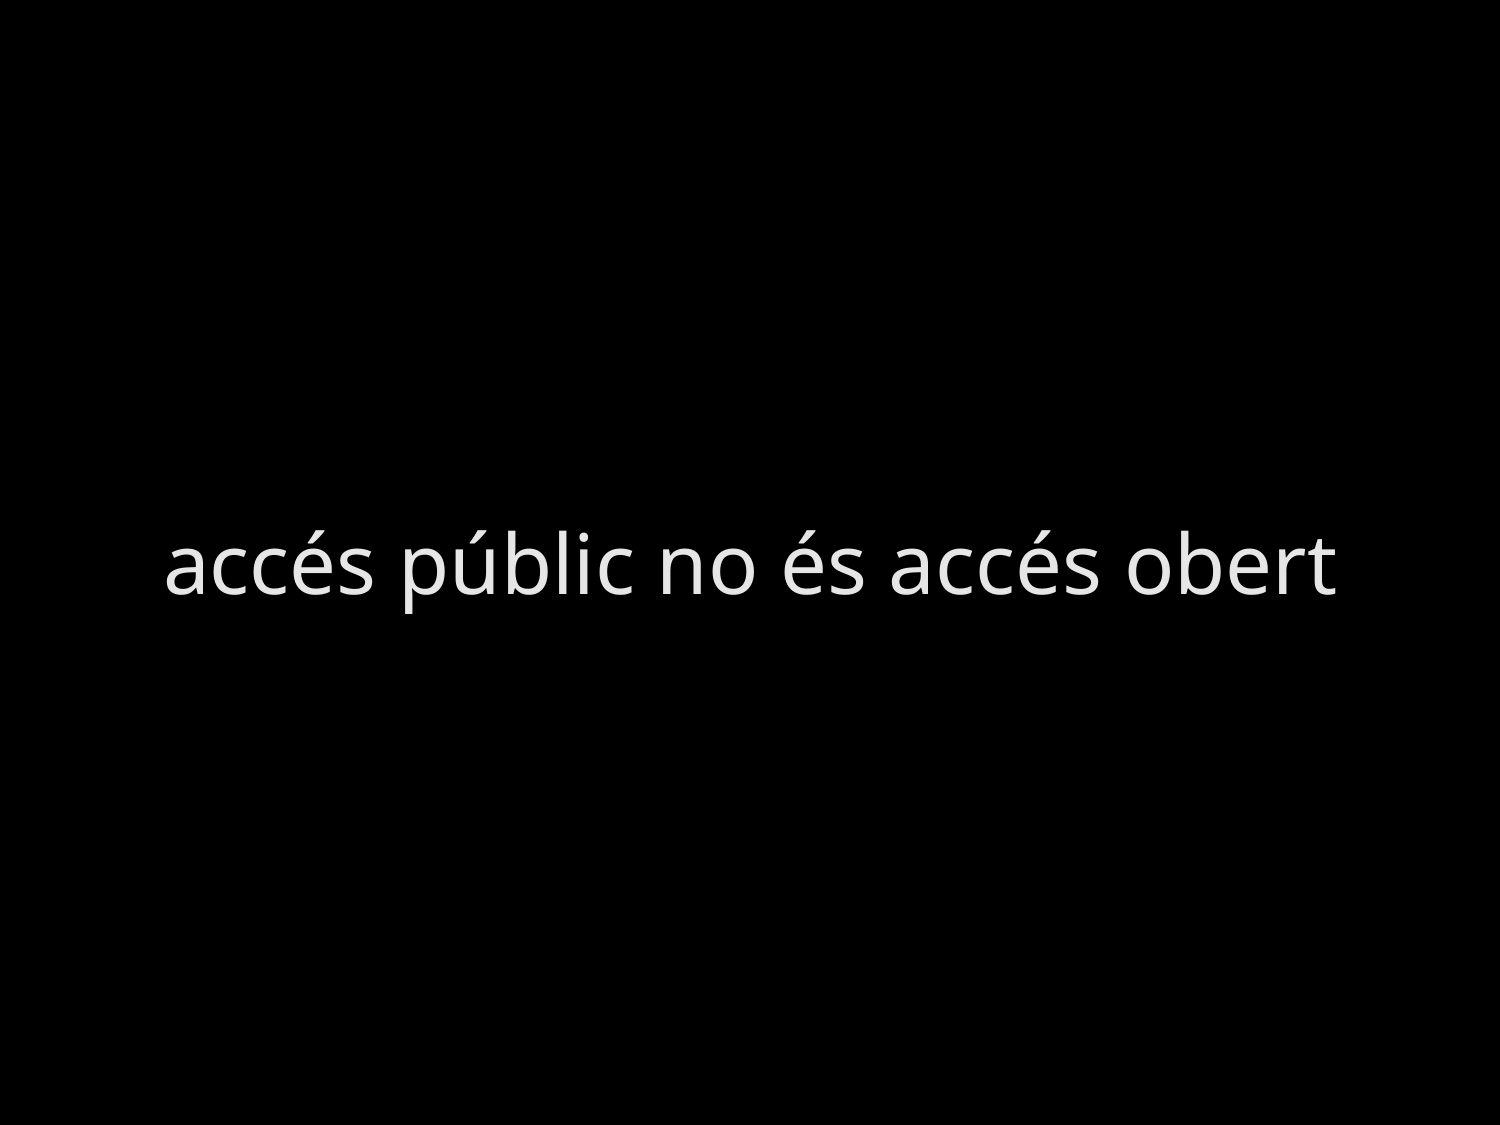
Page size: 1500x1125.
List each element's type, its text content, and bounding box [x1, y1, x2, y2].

title accés públic no és accés obert [110, 468, 1392, 657]
